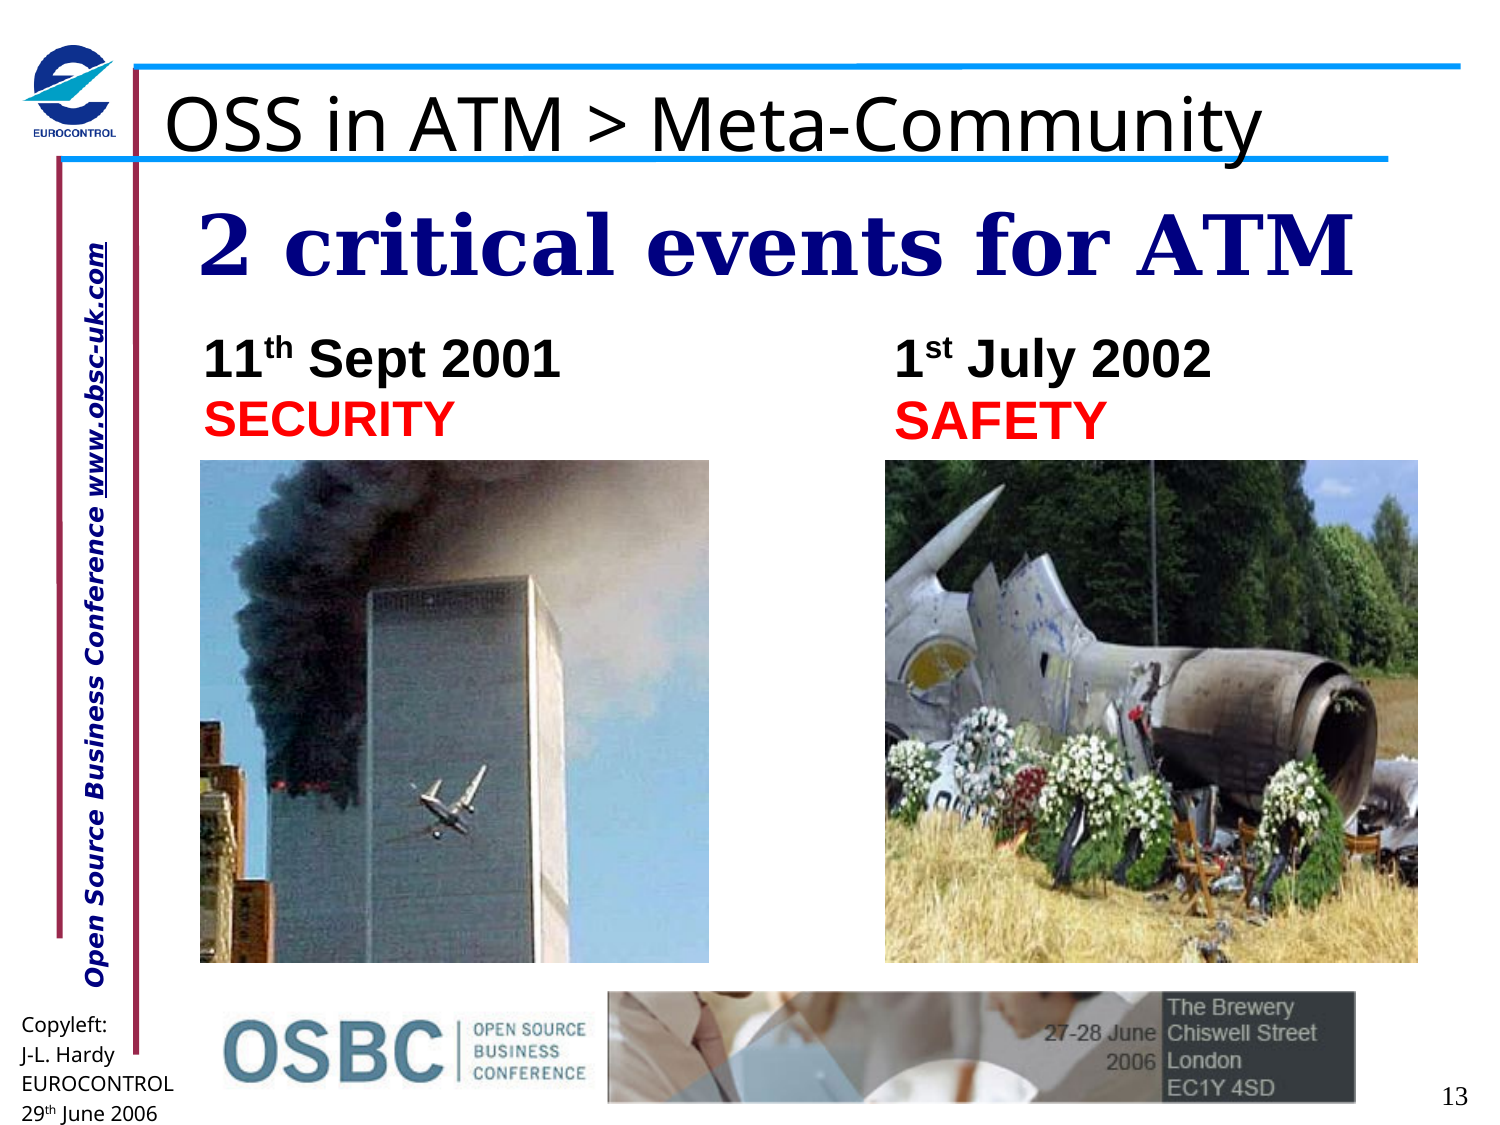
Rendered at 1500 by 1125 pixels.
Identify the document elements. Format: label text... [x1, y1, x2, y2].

text_box 1st July 2002 SAFETY [879, 183, 1309, 567]
list 2 critical events for ATM [147, 196, 1391, 998]
text_box 11th Sept 2001 SECURITY [153, 183, 686, 567]
list 2 critical events for ATM [1309, 196, 1391, 460]
picture [200, 460, 709, 963]
picture [22, 45, 116, 137]
picture [885, 460, 1418, 963]
picture [201, 998, 1356, 1104]
